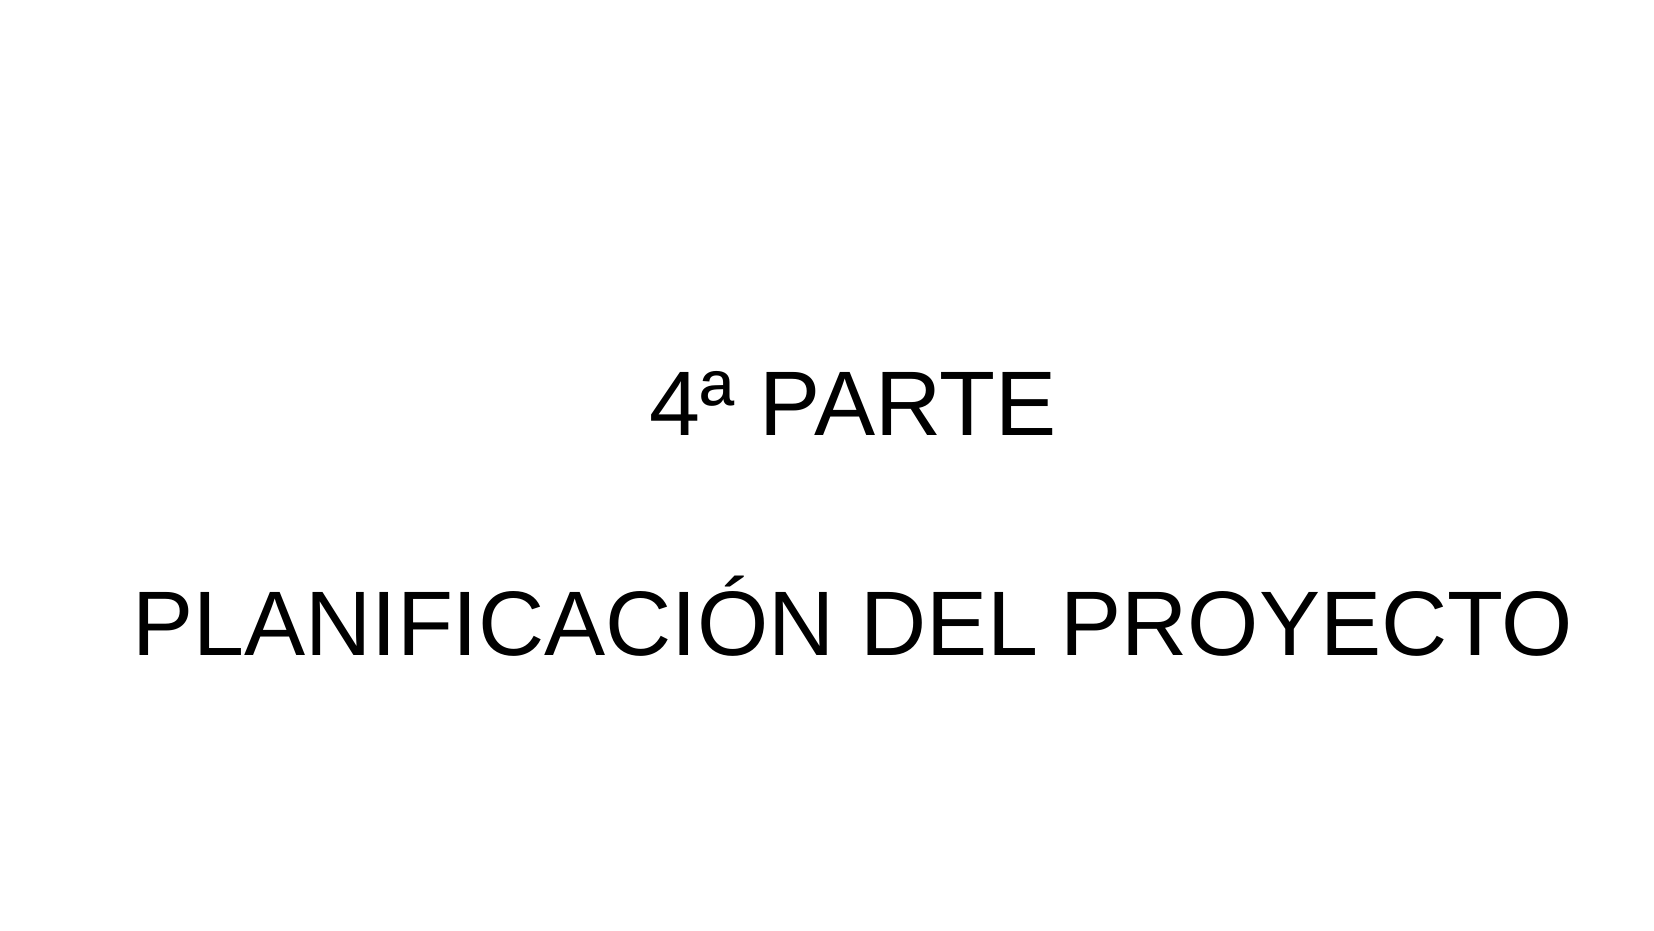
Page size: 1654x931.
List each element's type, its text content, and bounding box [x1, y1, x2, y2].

text_box 4ª PARTE PLANIFICACIÓN DEL PROYECTO [109, 343, 1598, 500]
